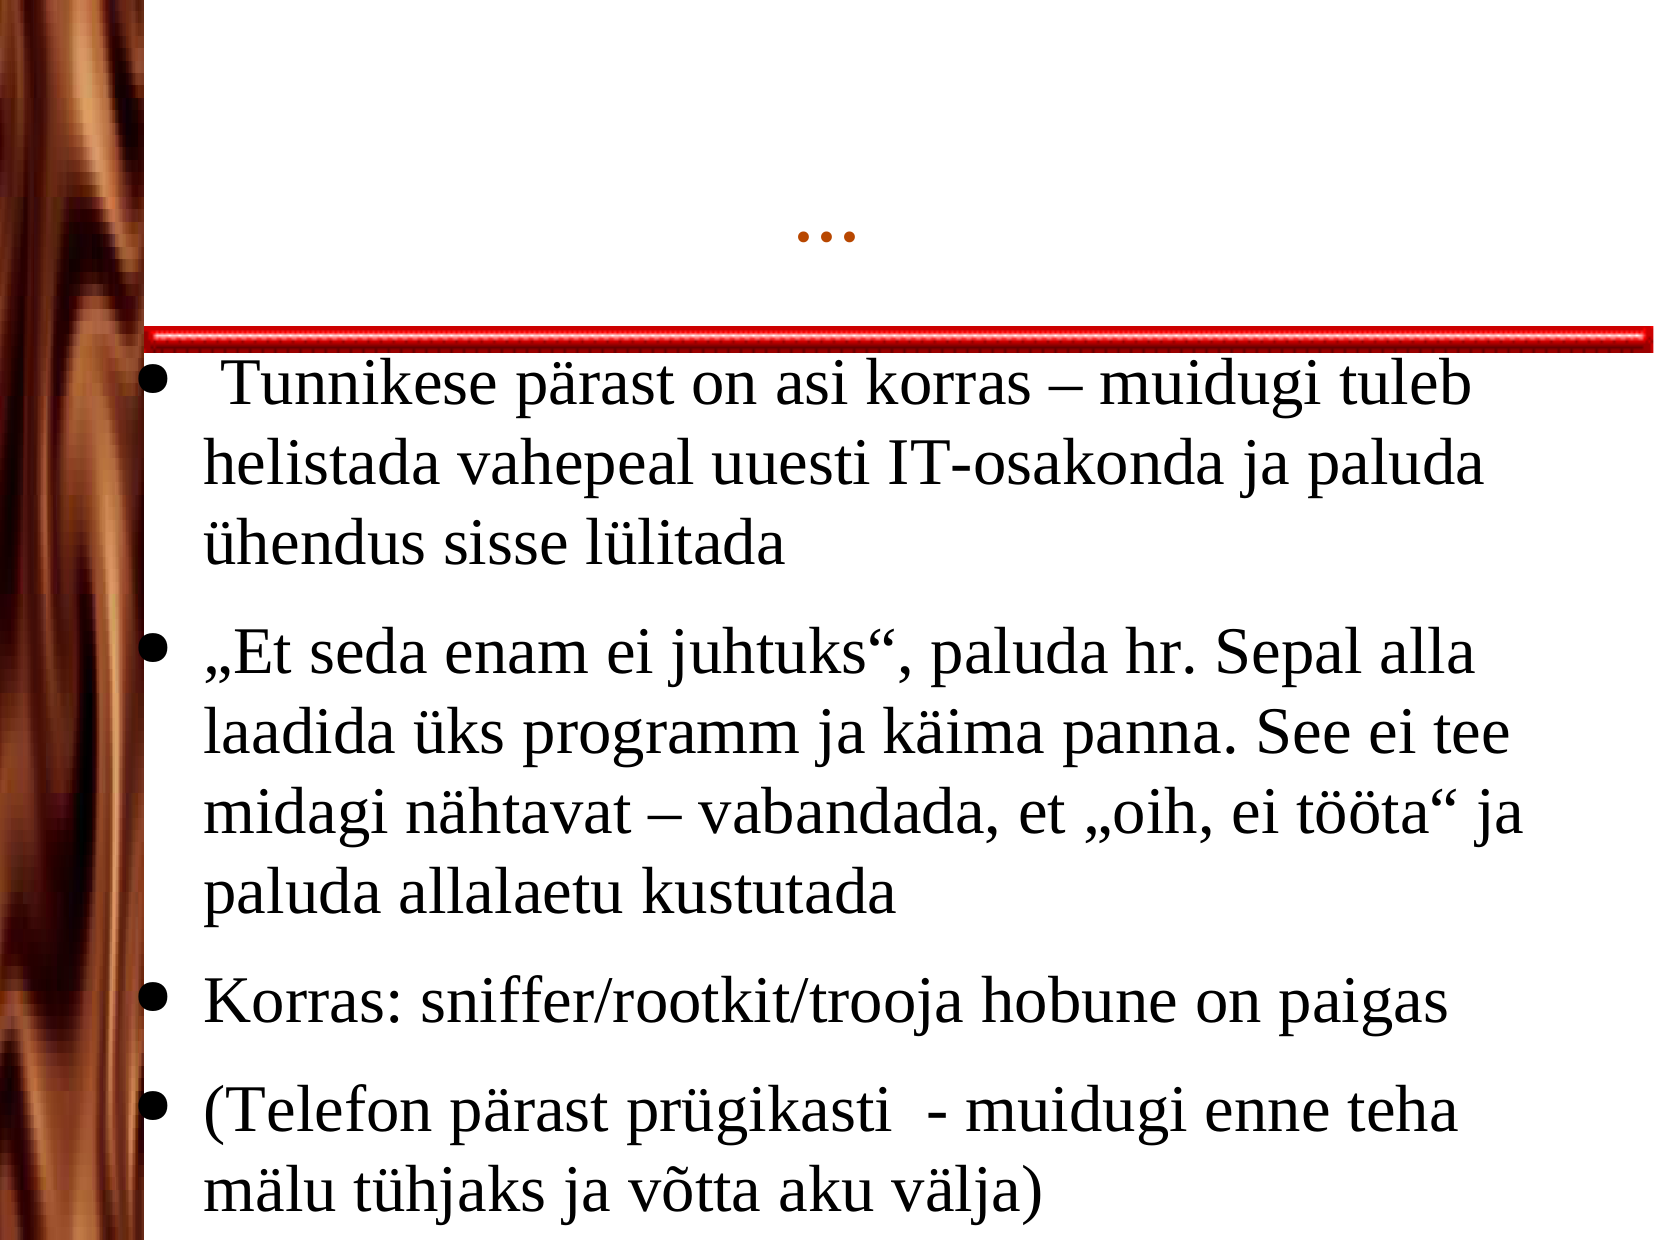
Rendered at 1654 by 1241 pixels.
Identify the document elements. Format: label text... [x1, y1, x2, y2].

picture [0, 0, 1654, 1240]
list Tunnikese pärast on asi korras – muidugi tuleb helistada vahepeal uuesti IT-osakonda ja paluda ühendus sisse lülitada „Et seda enam ei juhtuks“, paluda hr. Sepal alla laadida üks programm ja käima panna. See ei tee midagi nähtavat – vabandada, et „oih, ei tööta“ ja paluda allalaetu kustutada Korras: sniffer/rootkit/trooja hobune on paigas (Telefon pärast prügikasti - muidugi enne teha mälu tühjaks ja võtta aku välja) [121, 338, 1533, 1220]
title ... [121, 100, 1533, 312]
